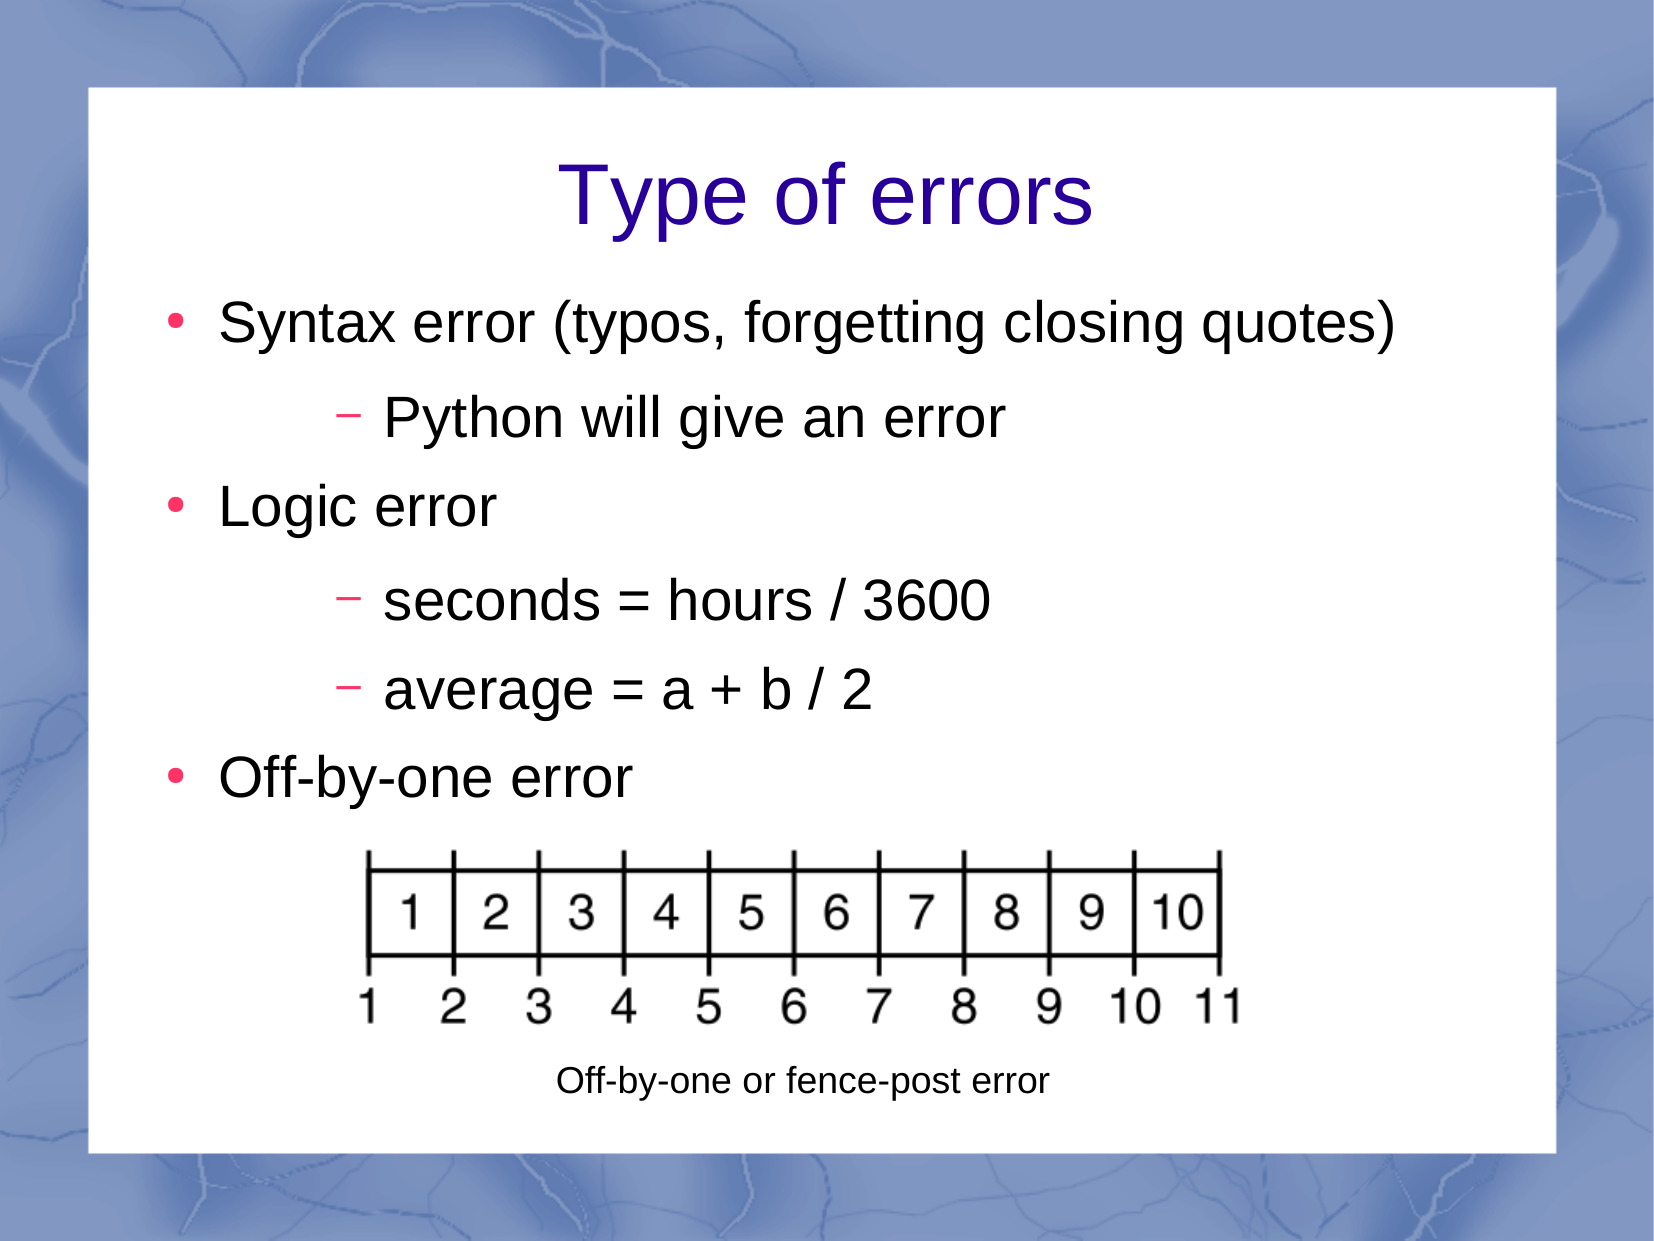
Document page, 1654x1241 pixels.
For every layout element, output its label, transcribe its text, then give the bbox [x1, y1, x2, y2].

list Syntax error (typos, forgetting closing quotes) Python will give an error Logic error seconds = hours / 3600 average = a + b / 2 Off-by-one error [147, 290, 1506, 1010]
picture [0, 0, 1654, 1241]
title Type of errors [118, 90, 1536, 298]
text_box Off-by-one or fence-post error [541, 1051, 1066, 1109]
